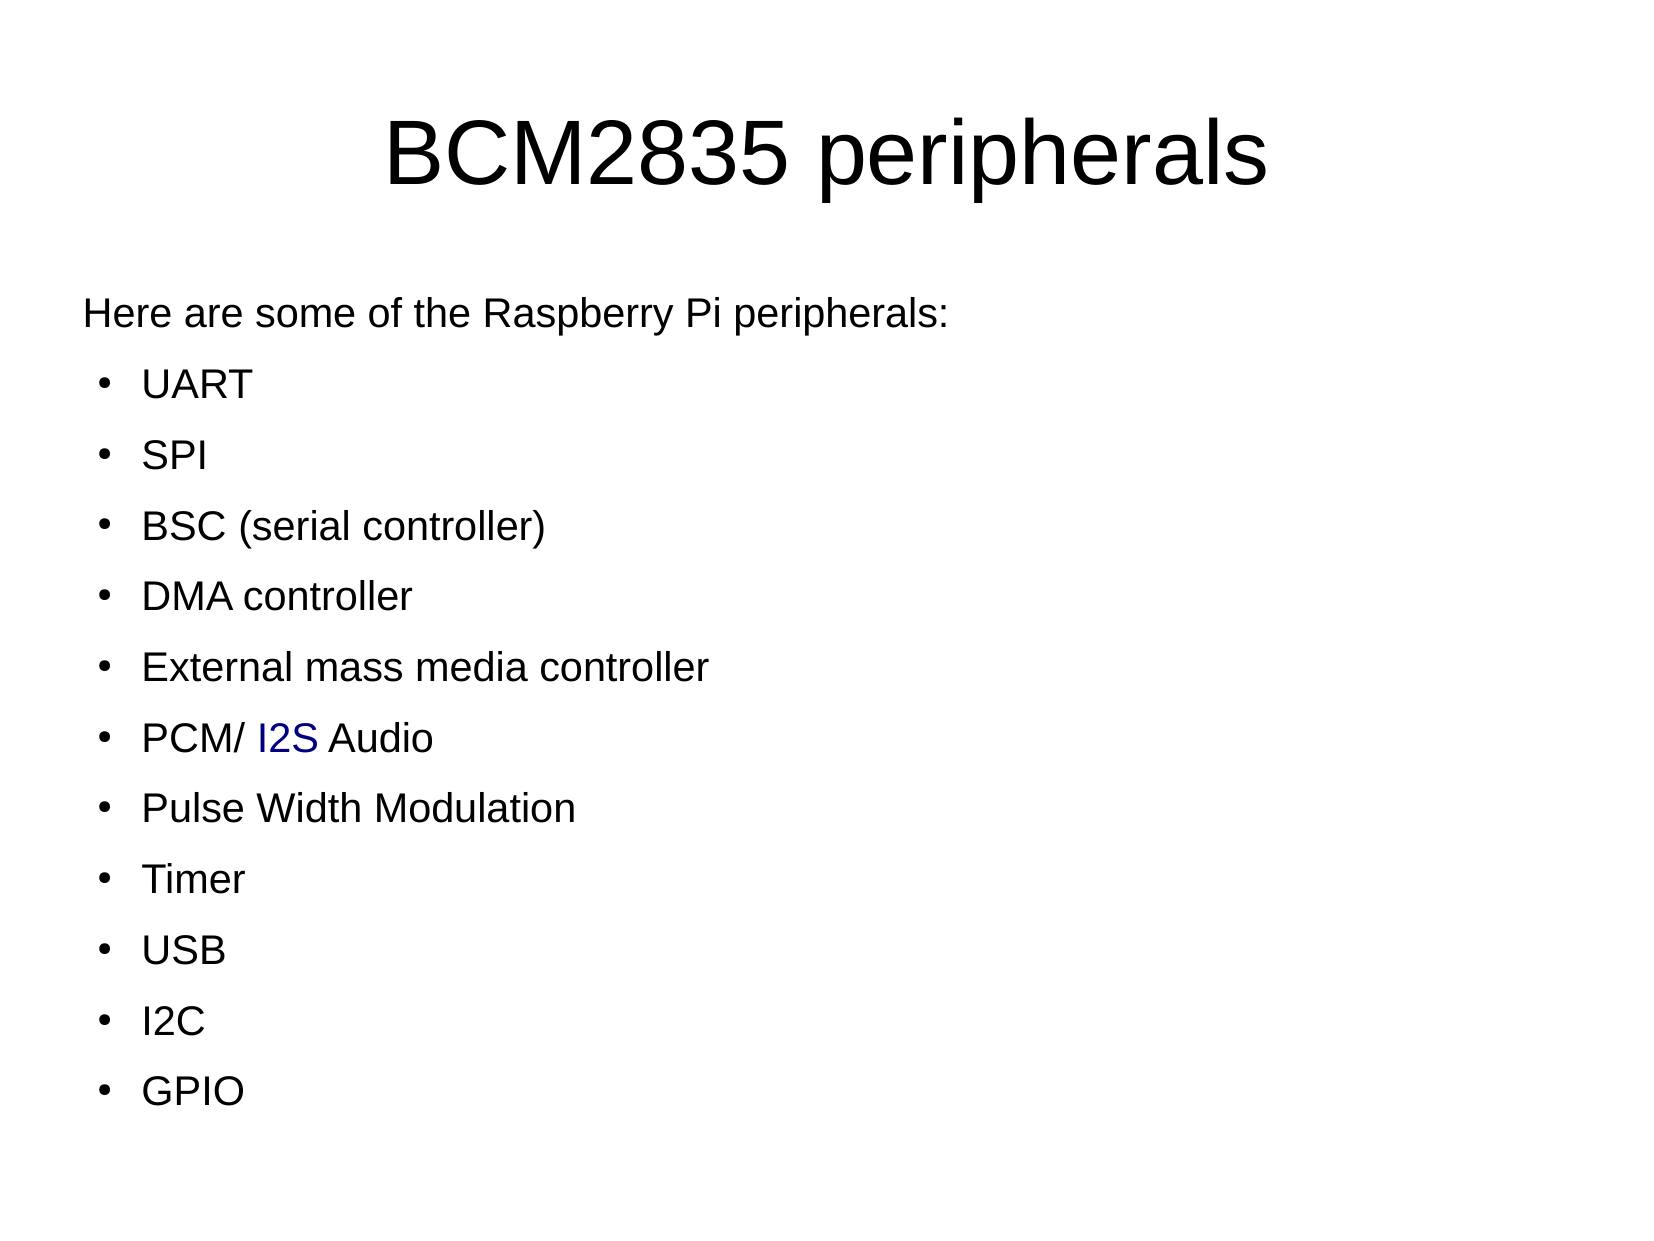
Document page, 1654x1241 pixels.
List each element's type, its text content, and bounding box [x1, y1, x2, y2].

list Here are some of the Raspberry Pi peripherals: UART SPI BSC (serial controller) DMA controller External mass media controller PCM/ I2S Audio Pulse Width Modulation Timer USB I2C GPIO [82, 290, 1571, 1126]
title BCM2835 peripherals [82, 49, 1571, 257]
